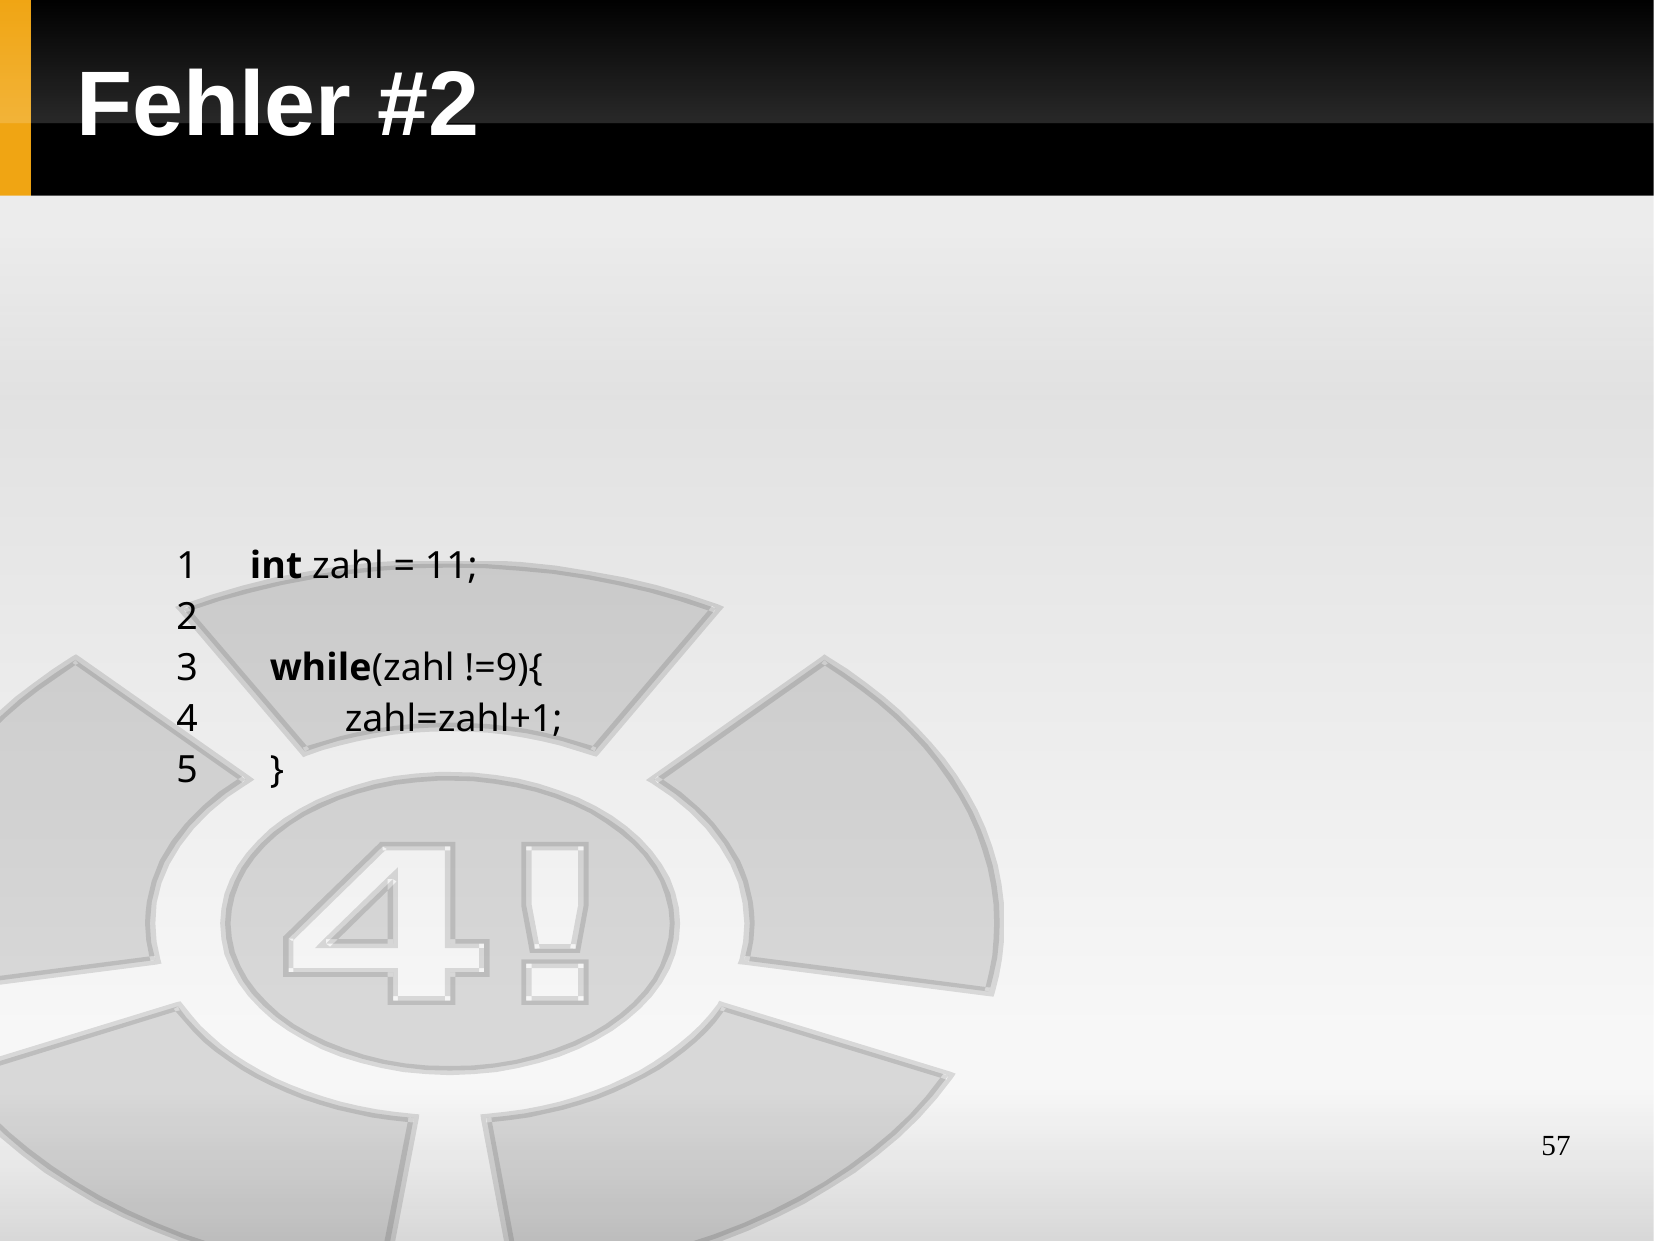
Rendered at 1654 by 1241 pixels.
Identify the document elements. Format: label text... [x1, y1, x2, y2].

picture [0, 0, 1654, 1241]
text_box 1 int zahl = 11; 2 3 while(zahl !=9){ 4 zahl=zahl+1; 5 } [161, 531, 857, 982]
title Fehler #2 [76, 0, 1565, 208]
